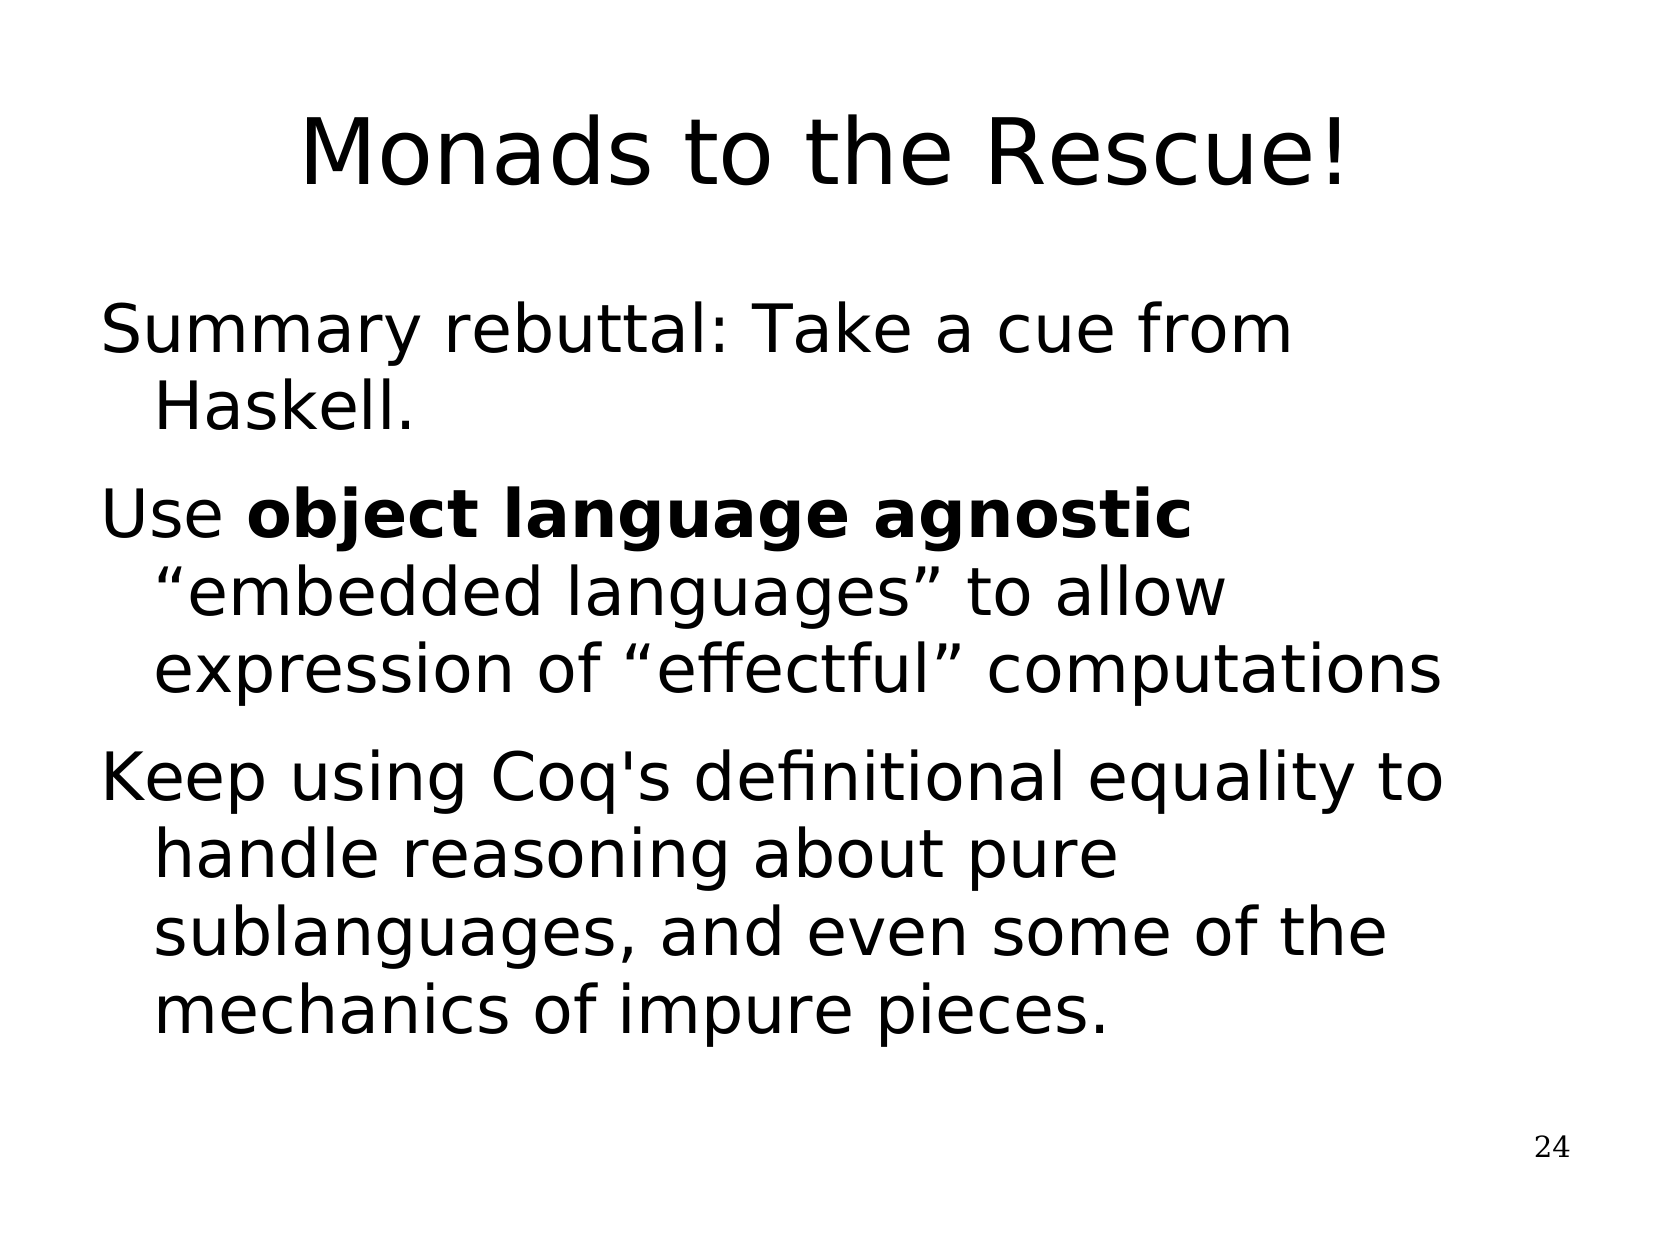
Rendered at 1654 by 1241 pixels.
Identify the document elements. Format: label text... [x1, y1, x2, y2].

title Monads to the Rescue! [82, 49, 1571, 257]
list Summary rebuttal: Take a cue from Haskell. Use object language agnostic “embedded languages” to allow expression of “effectful” computations Keep using Coq's definitional equality to handle reasoning about pure sublanguages, and even some of the mechanics of impure pieces. [82, 290, 1571, 1094]
